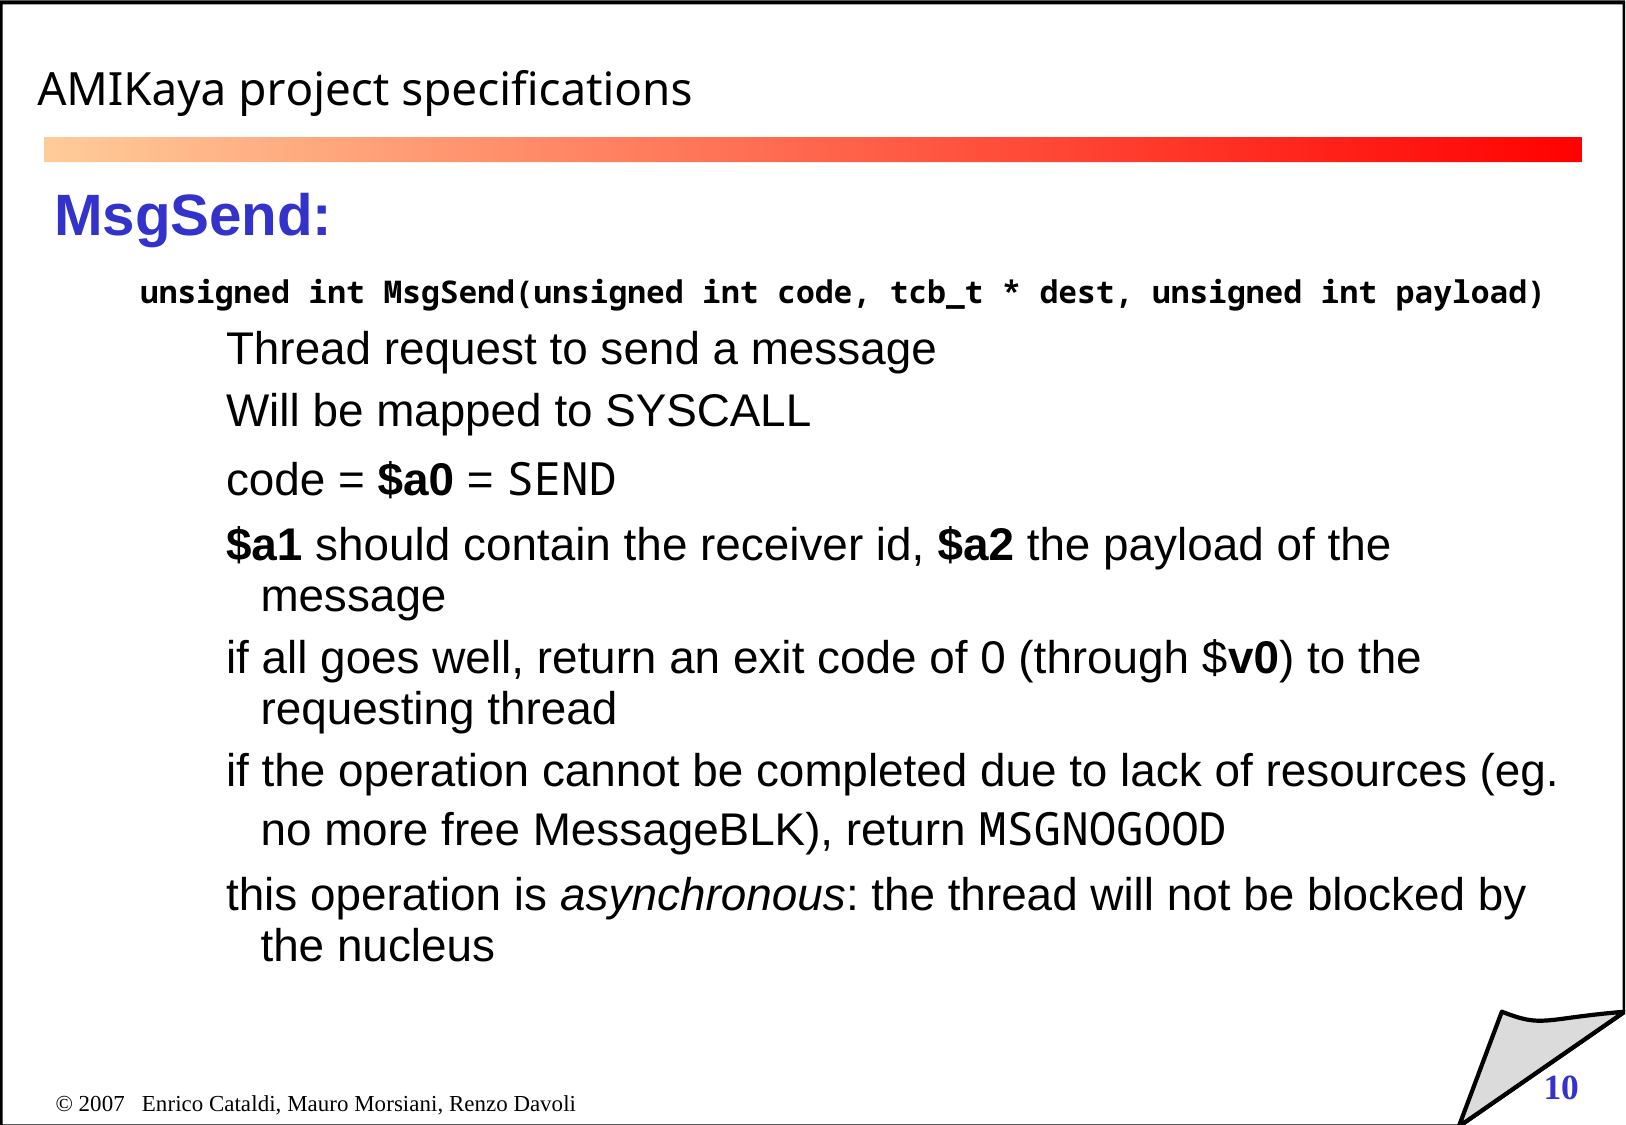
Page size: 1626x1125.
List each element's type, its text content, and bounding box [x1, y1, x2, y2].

list MsgSend: unsigned int MsgSend(unsigned int code, tcb_t * dest, unsigned int payload) Thread request to send a message Will be mapped to SYSCALL code = $a0 = SEND $a1 should contain the receiver id, $a2 the payload of the message if all goes well, return an exit code of 0 (through $v0) to the requesting thread if the operation cannot be completed due to lack of resources (eg. no more free MessageBLK), return MSGNOGOOD this operation is asynchronous: the thread will not be blocked by the nucleus [54, 187, 1571, 1104]
title AMIKaya project specifications [37, 44, 1587, 131]
